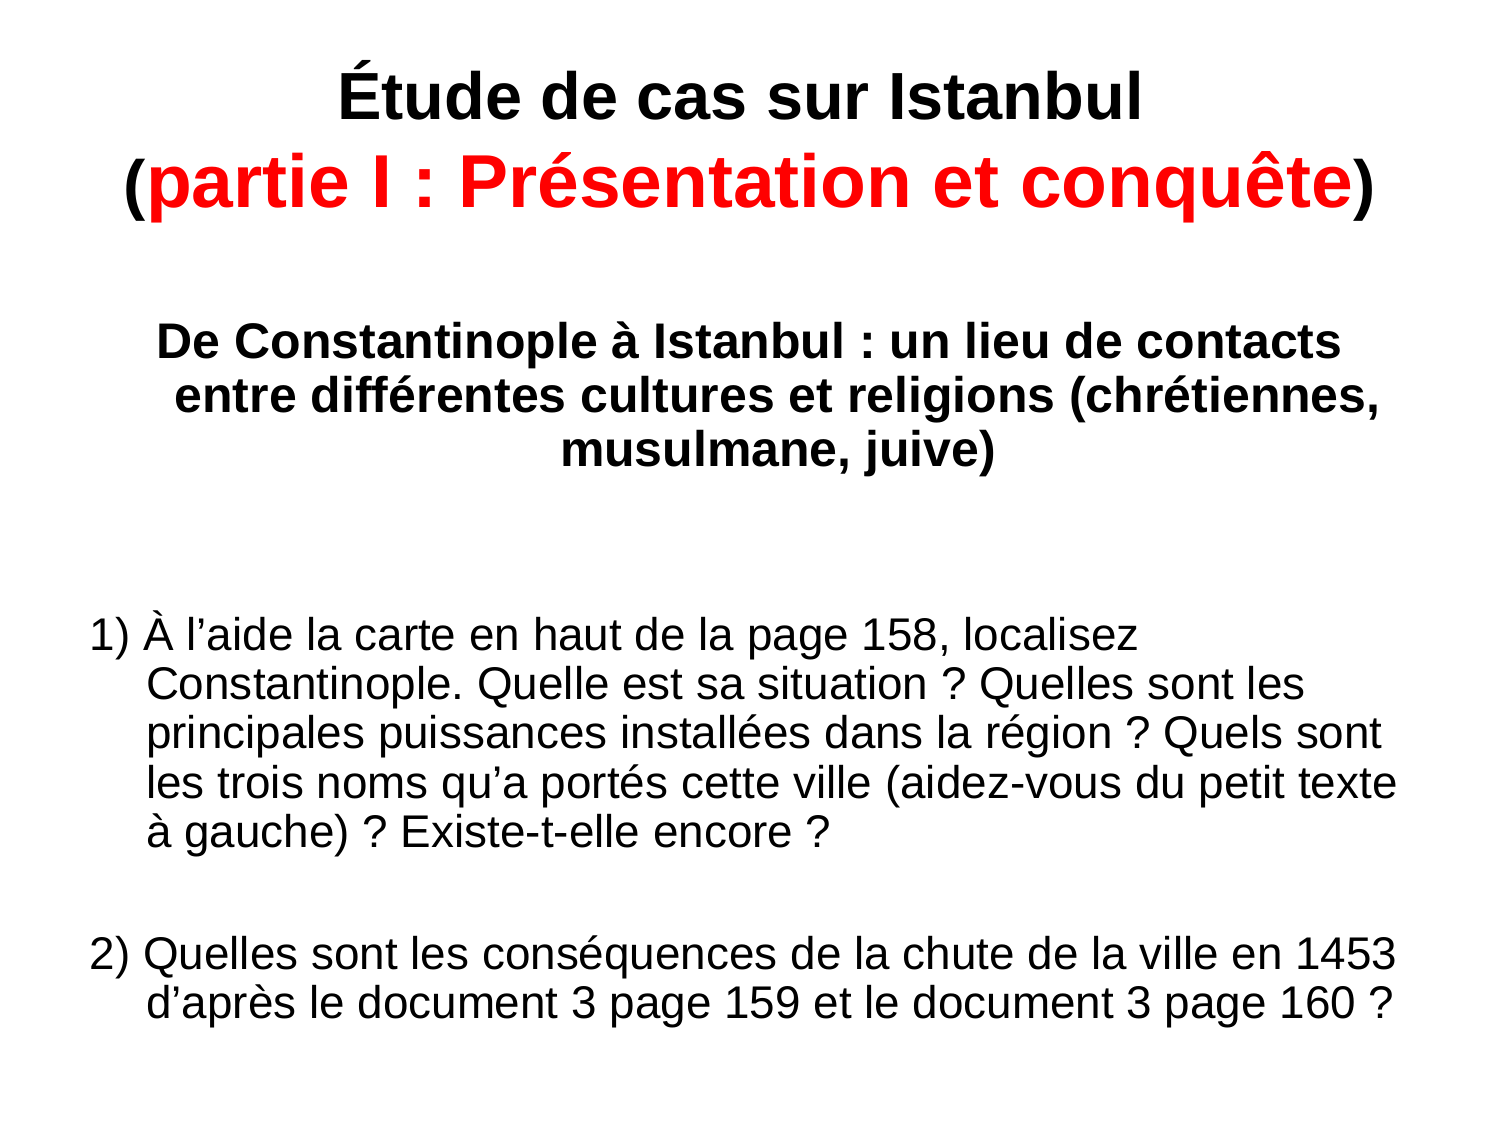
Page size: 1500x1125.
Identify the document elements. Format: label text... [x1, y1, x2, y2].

title Étude de cas sur Istanbul (partie I : Présentation et conquête) [12, 37, 1488, 238]
list De Constantinople à Istanbul : un lieu de contacts entre différentes cultures et religions (chrétiennes, musulmane, juive) 1) À l’aide la carte en haut de la page 158, localisez Constantinople. Quelle est sa situation ? Quelles sont les principales puissances installées dans la région ? Quels sont les trois noms qu’a portés cette ville (aidez-vous du petit texte à gauche) ? Existe-t-elle encore ? 2) Quelles sont les conséquences de la chute de la ville en 1453 d’après le document 3 page 159 et le document 3 page 160 ? [75, 307, 1426, 1051]
